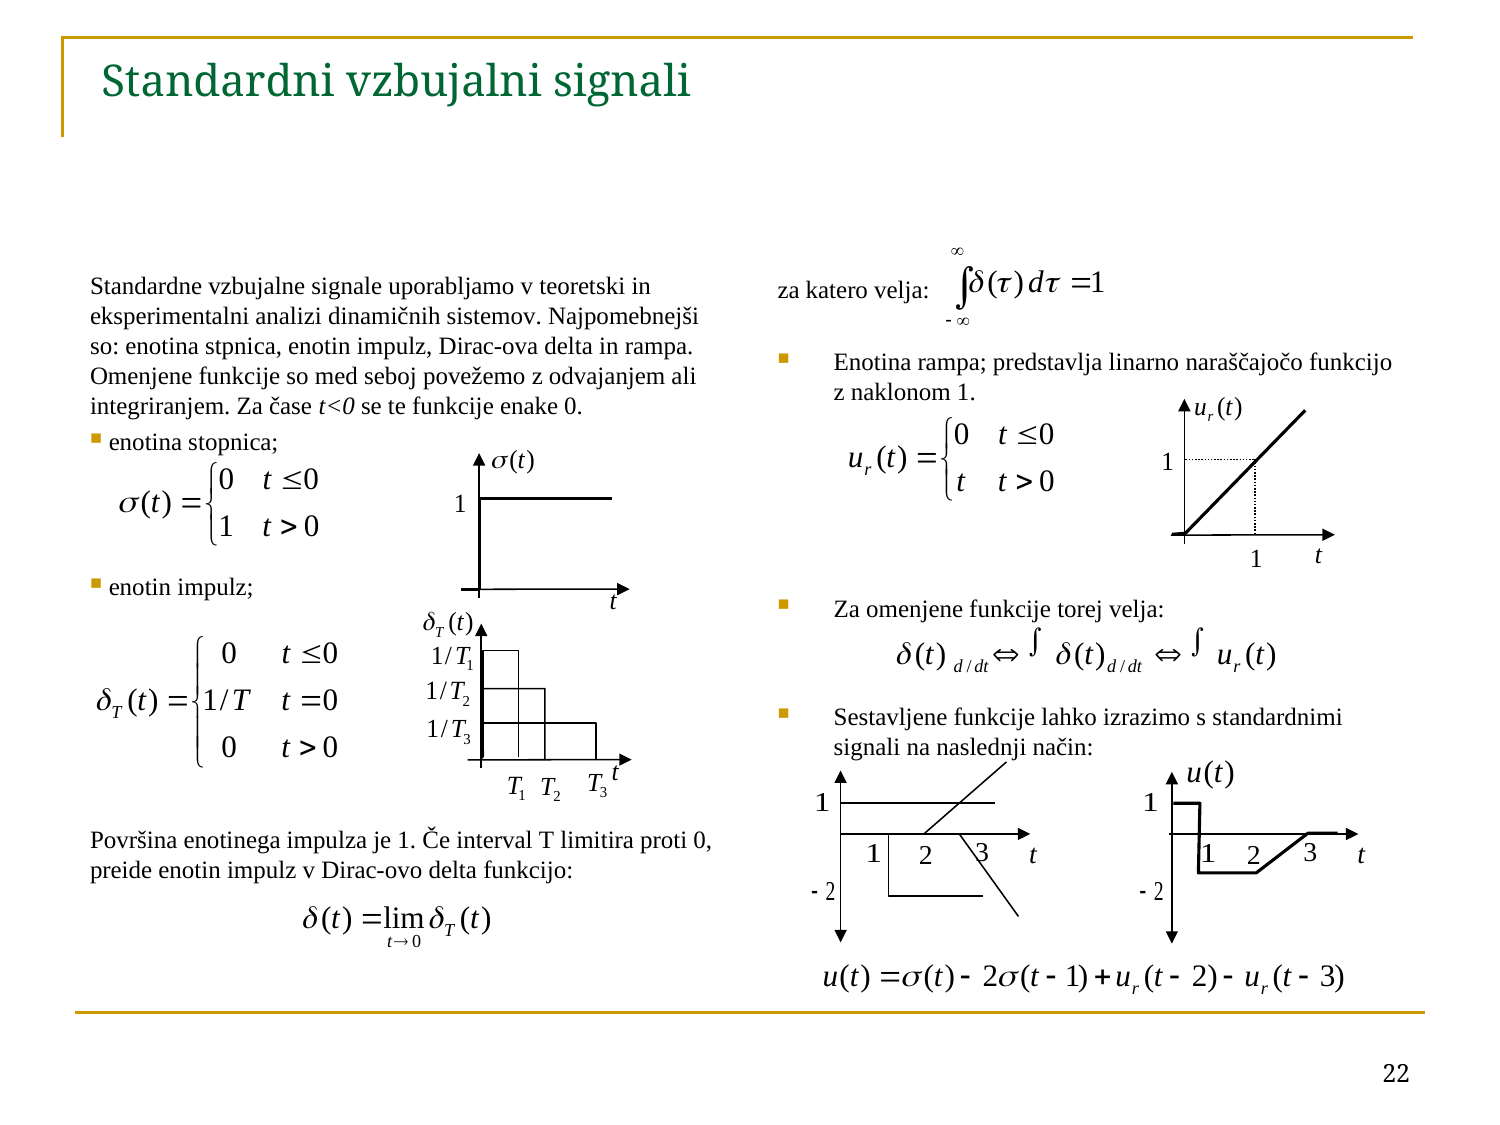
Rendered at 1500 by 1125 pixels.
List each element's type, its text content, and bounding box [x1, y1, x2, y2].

chart [812, 786, 833, 816]
chart [1160, 446, 1175, 475]
chart [504, 768, 531, 806]
chart [297, 897, 498, 955]
chart [1136, 875, 1167, 905]
chart [940, 234, 1110, 332]
chart [864, 837, 884, 868]
chart [488, 444, 539, 479]
chart [584, 760, 624, 805]
chart [914, 839, 938, 869]
chart [1353, 843, 1371, 871]
text_box <number> [1074, 1024, 1426, 1100]
chart [1201, 837, 1218, 868]
chart [971, 836, 993, 869]
list Standardne vzbujalne signale uporabljamo v teoretski in eksperimentalni analizi dinamičnih sistemov. Najpomebnejši so: enotina stpnica, enotin impulz, Dirac-ova delta in rampa. Omenjene funkcije so med seboj povežemo z odvajanjem ali integriranjem. Za čase t<0 se te funkcije enake 0. enotina stopnica; enotin impulz; Površina enotinega impulza je 1. Če interval T limitira proti 0, preide enotin impulz v Dirac-ovo delta funkcijo: [75, 262, 738, 1006]
chart [818, 955, 1351, 1000]
chart [1140, 786, 1161, 816]
title Standardni vzbujalni signali [75, 45, 1426, 233]
chart [1191, 389, 1247, 427]
chart [91, 629, 344, 776]
chart [1248, 543, 1264, 572]
chart [537, 769, 566, 807]
chart [844, 412, 1060, 507]
chart [808, 875, 838, 905]
list za katero velja: Enotina rampa; predstavlja linarno naraščajočo funkcijo z naklonom 1. Za omenjene funkcije torej velja: Sestavljene funkcije lahko izrazimo s standardnimi signali na naslednji način: [762, 265, 1426, 1009]
chart [114, 457, 325, 552]
chart [1242, 839, 1266, 869]
chart [452, 488, 468, 517]
chart [606, 590, 622, 617]
chart [1025, 843, 1042, 871]
chart [1311, 543, 1327, 570]
chart [891, 617, 1281, 681]
chart [419, 604, 479, 752]
chart [1299, 836, 1321, 869]
chart [1182, 753, 1240, 796]
